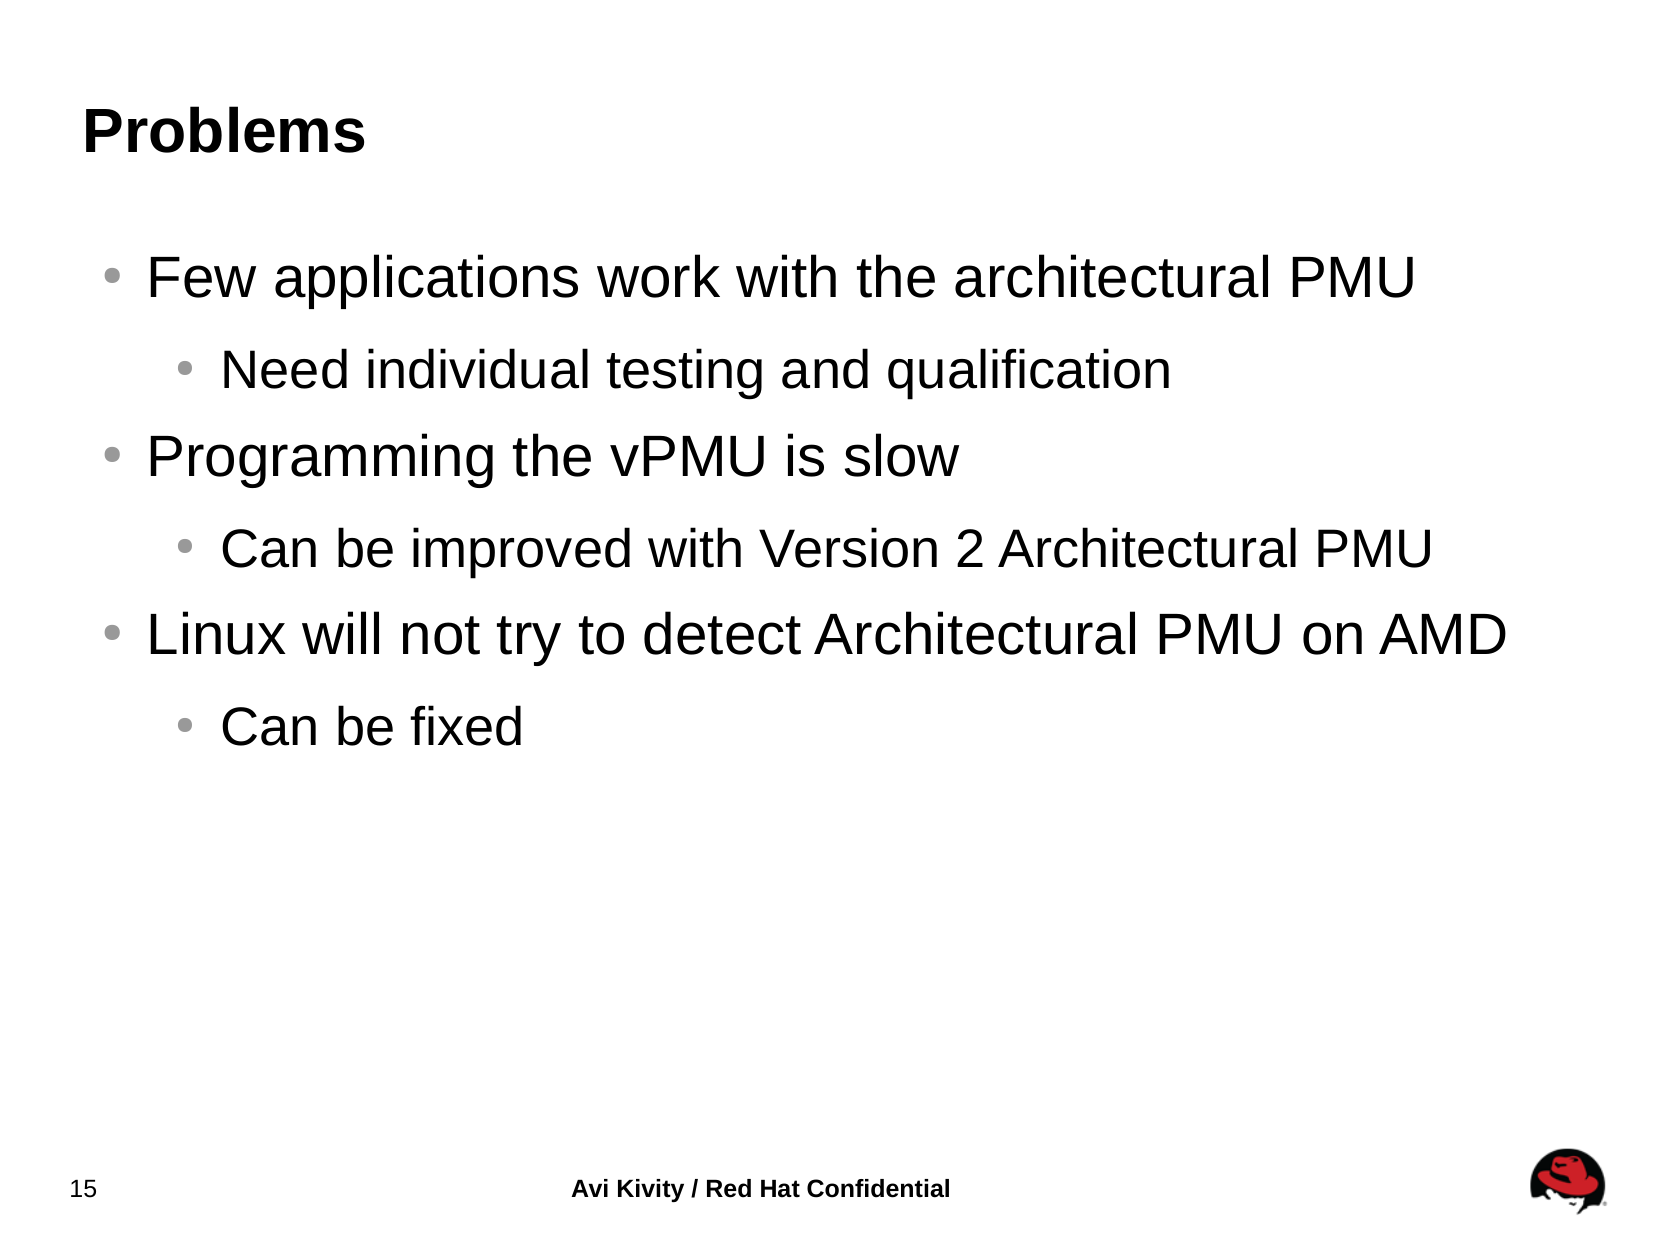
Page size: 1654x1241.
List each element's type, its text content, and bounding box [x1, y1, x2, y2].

picture [1529, 1146, 1613, 1224]
title Problems [82, 37, 1571, 226]
list Few applications work with the architectural PMU Need individual testing and qualification Programming the vPMU is slow Can be improved with Version 2 Architectural PMU Linux will not try to detect Architectural PMU on AMD Can be fixed [86, 244, 1576, 1039]
